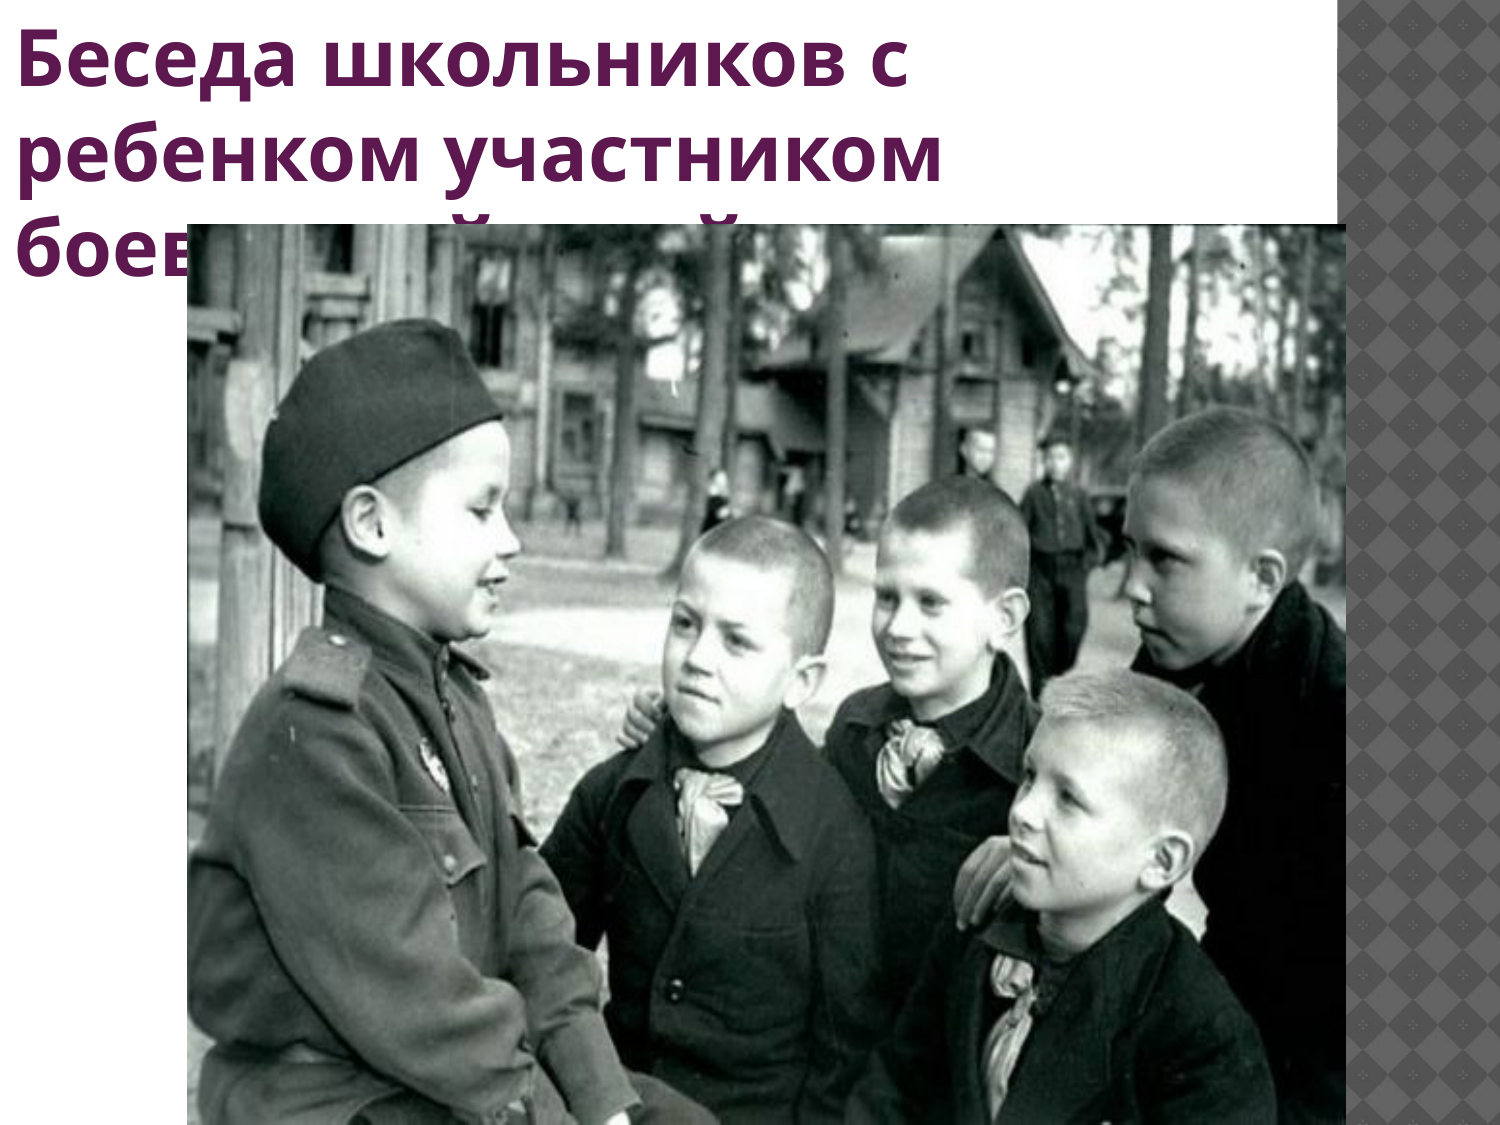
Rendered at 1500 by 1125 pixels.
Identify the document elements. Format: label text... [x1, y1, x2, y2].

title Беседа школьников с ребенком участником боевых действий [0, 0, 1263, 176]
picture [187, 224, 1346, 1125]
